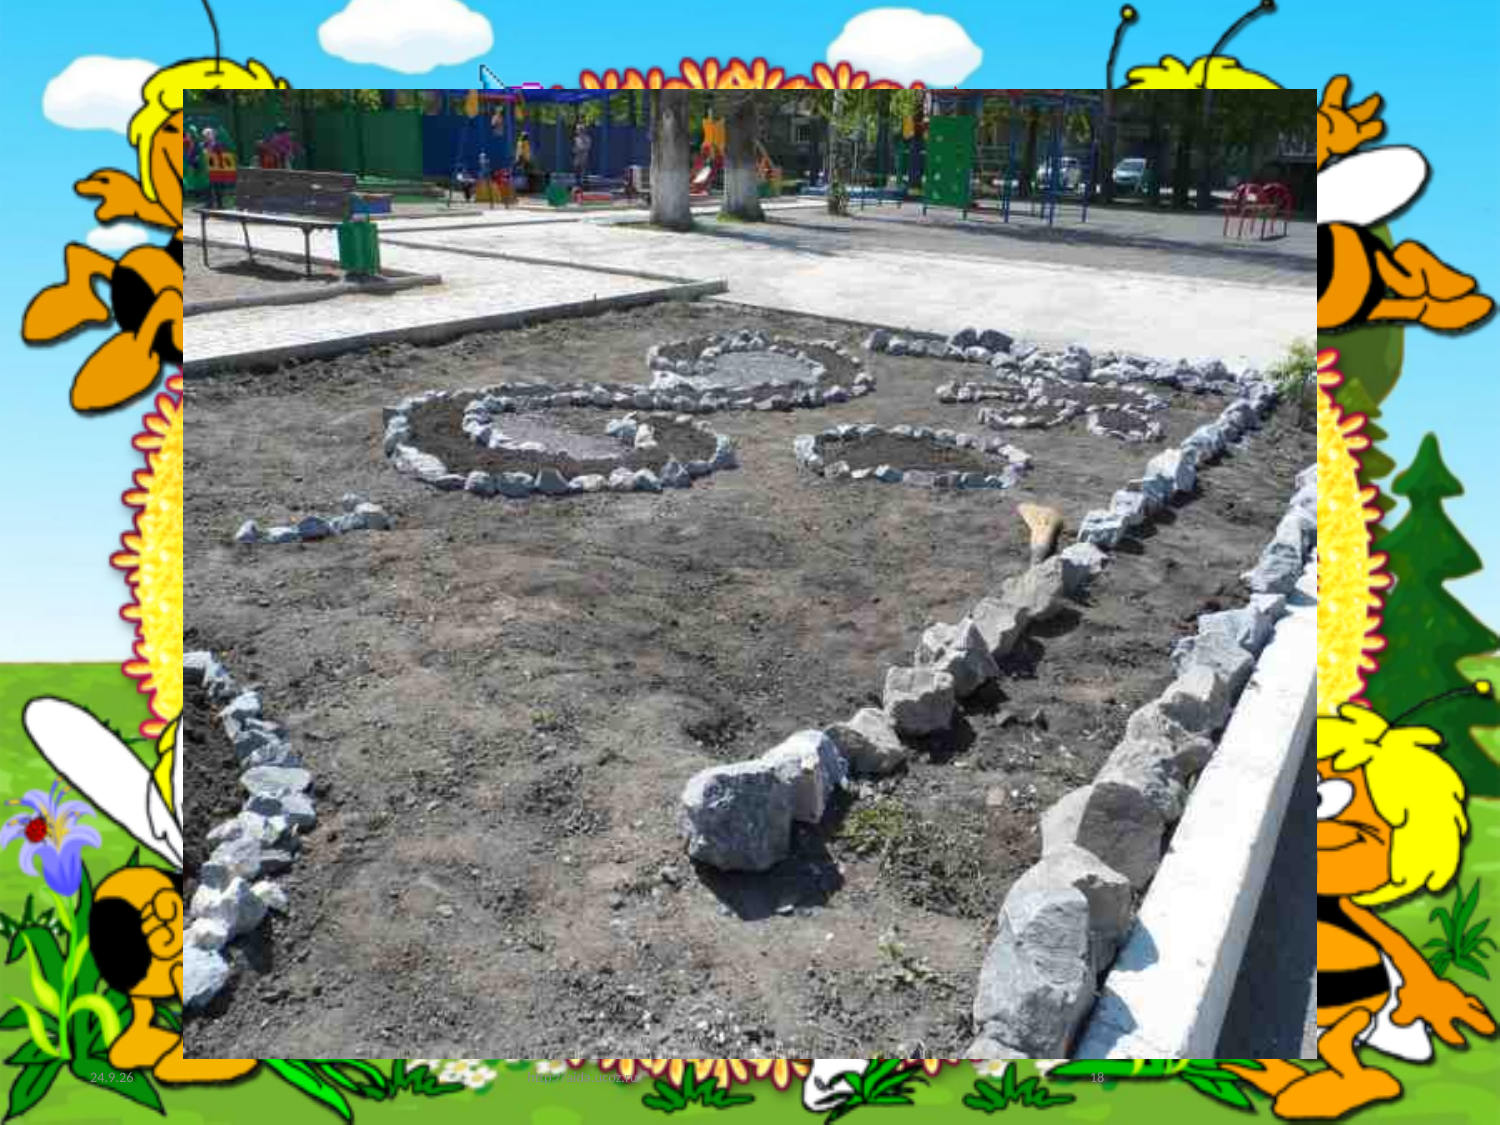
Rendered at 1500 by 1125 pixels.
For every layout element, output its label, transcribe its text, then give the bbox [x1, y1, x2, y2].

slide_number <номер> [1074, 1042, 1425, 1103]
picture [0, 0, 1500, 1125]
footer http://aida.ucoz.ru [512, 1059, 988, 1103]
slide_number 21.8.15 [75, 1042, 425, 1103]
